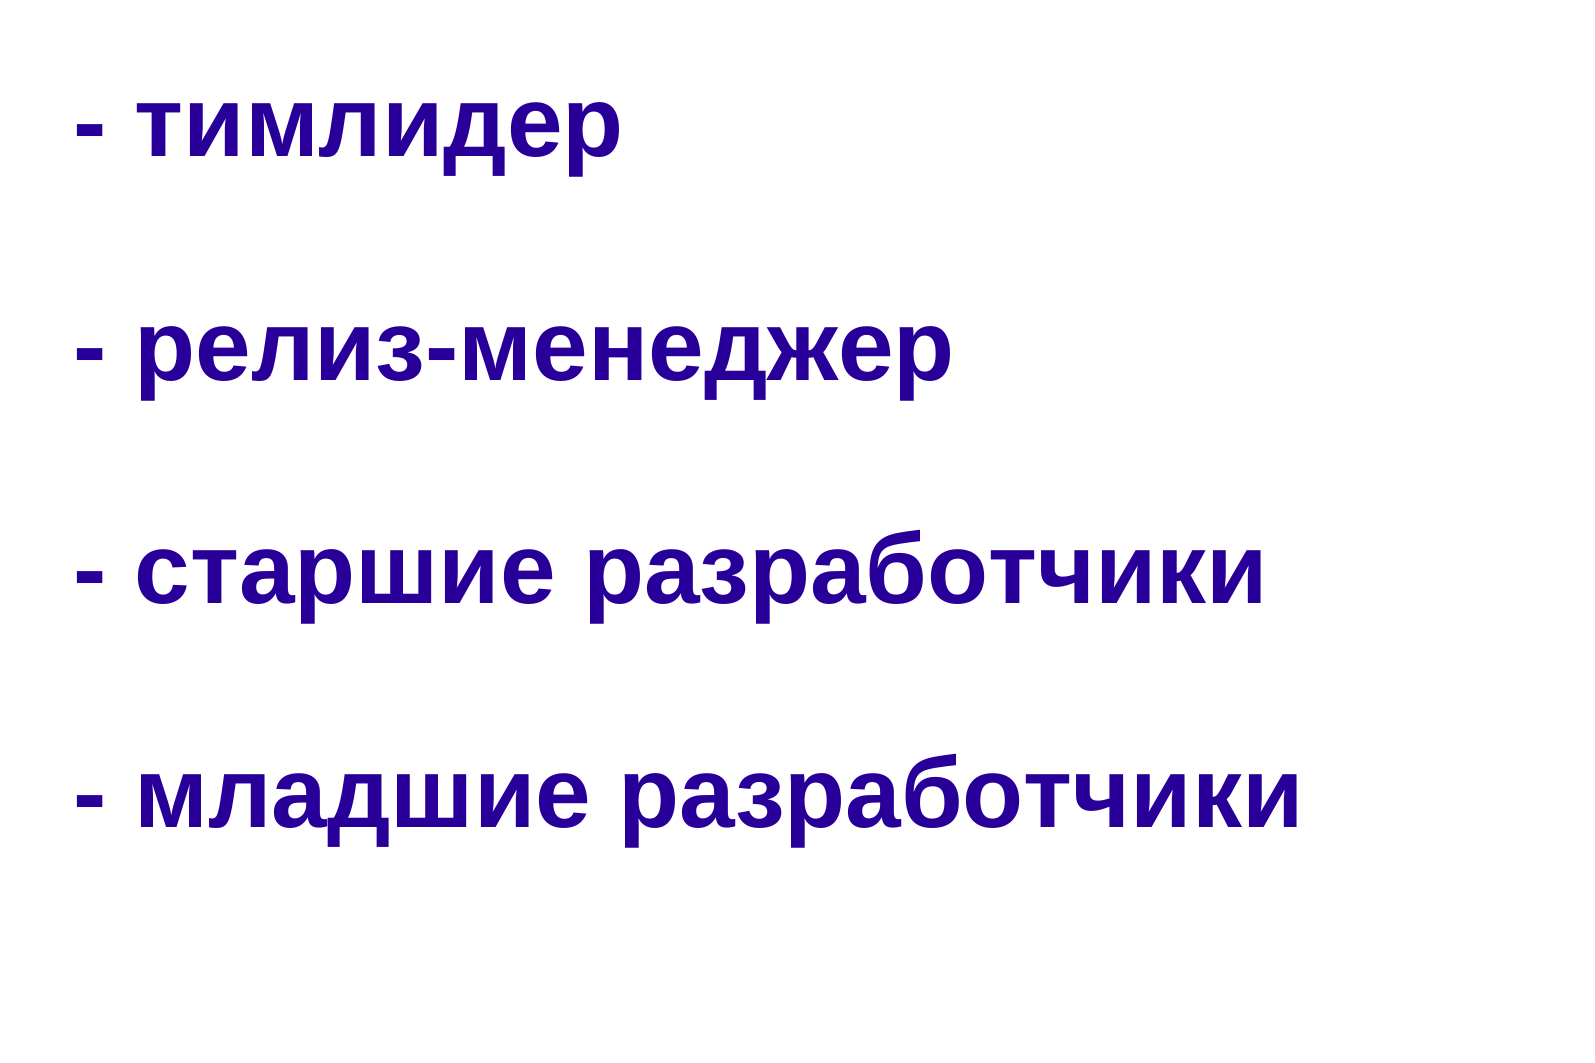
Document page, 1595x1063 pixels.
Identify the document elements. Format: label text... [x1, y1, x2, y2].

text_box - тимлидер - релиз-менеджер - старшие разработчики - младшие разработчики [59, 59, 1565, 1004]
